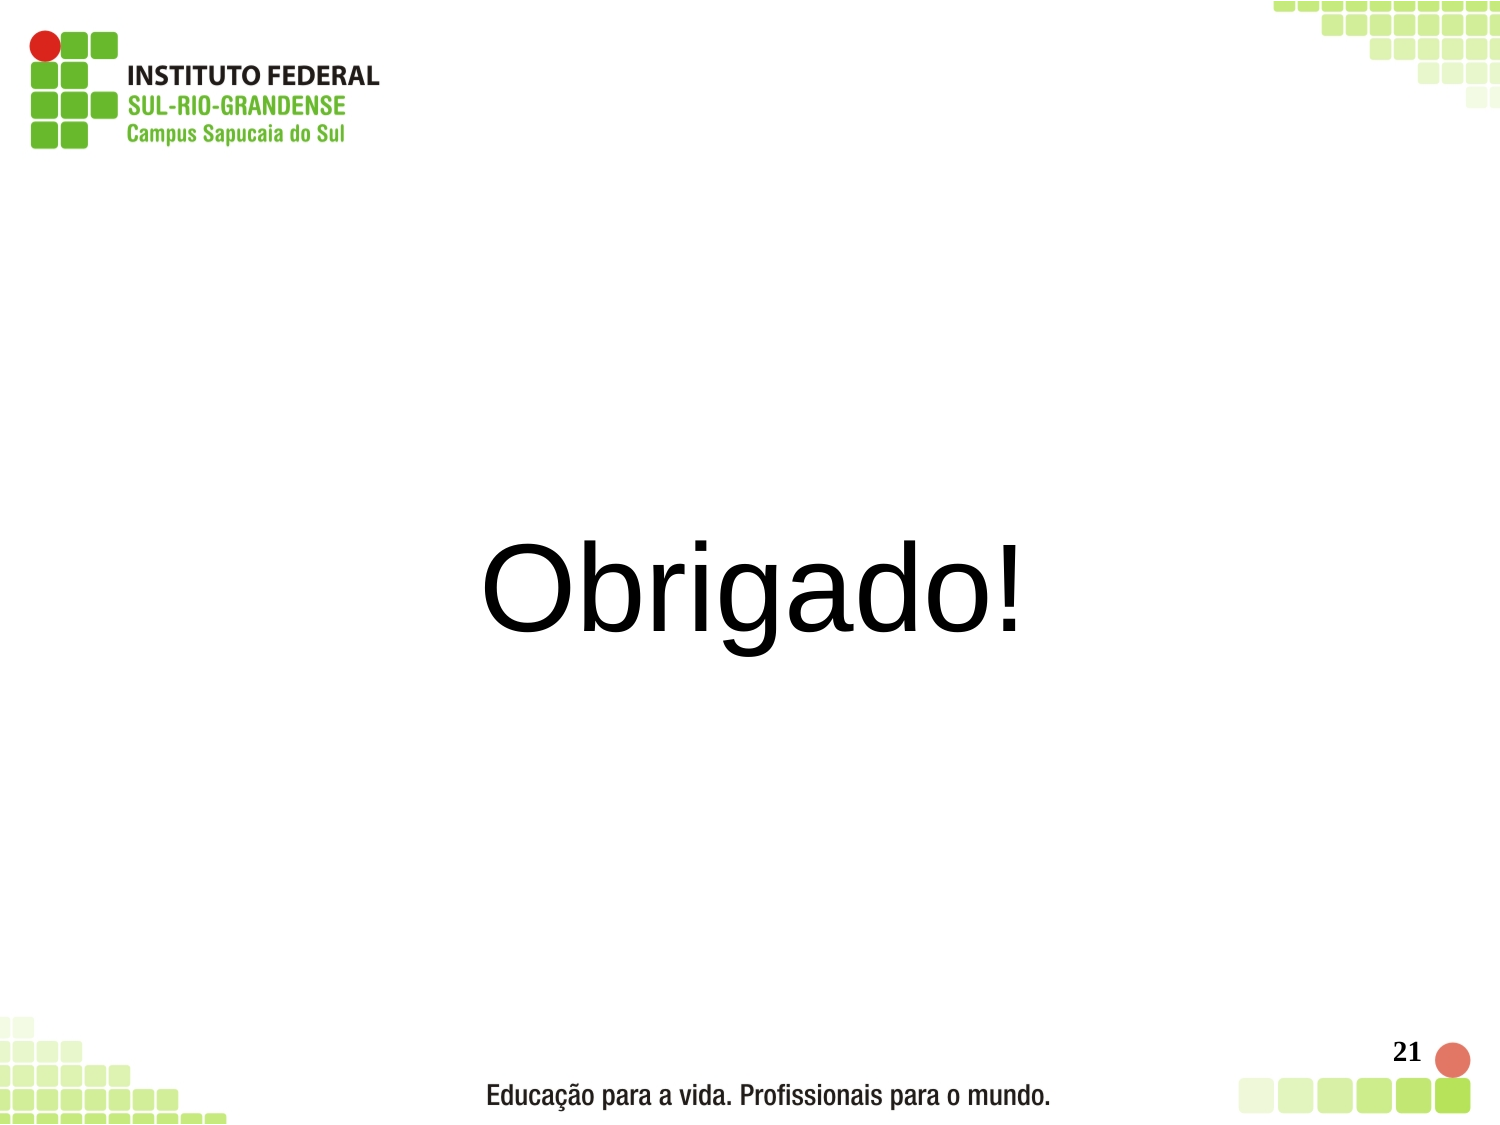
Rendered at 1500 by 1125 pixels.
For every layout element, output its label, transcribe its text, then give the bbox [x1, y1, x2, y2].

text_box Obrigado! [74, 99, 1433, 1064]
picture [0, 1, 1500, 1124]
